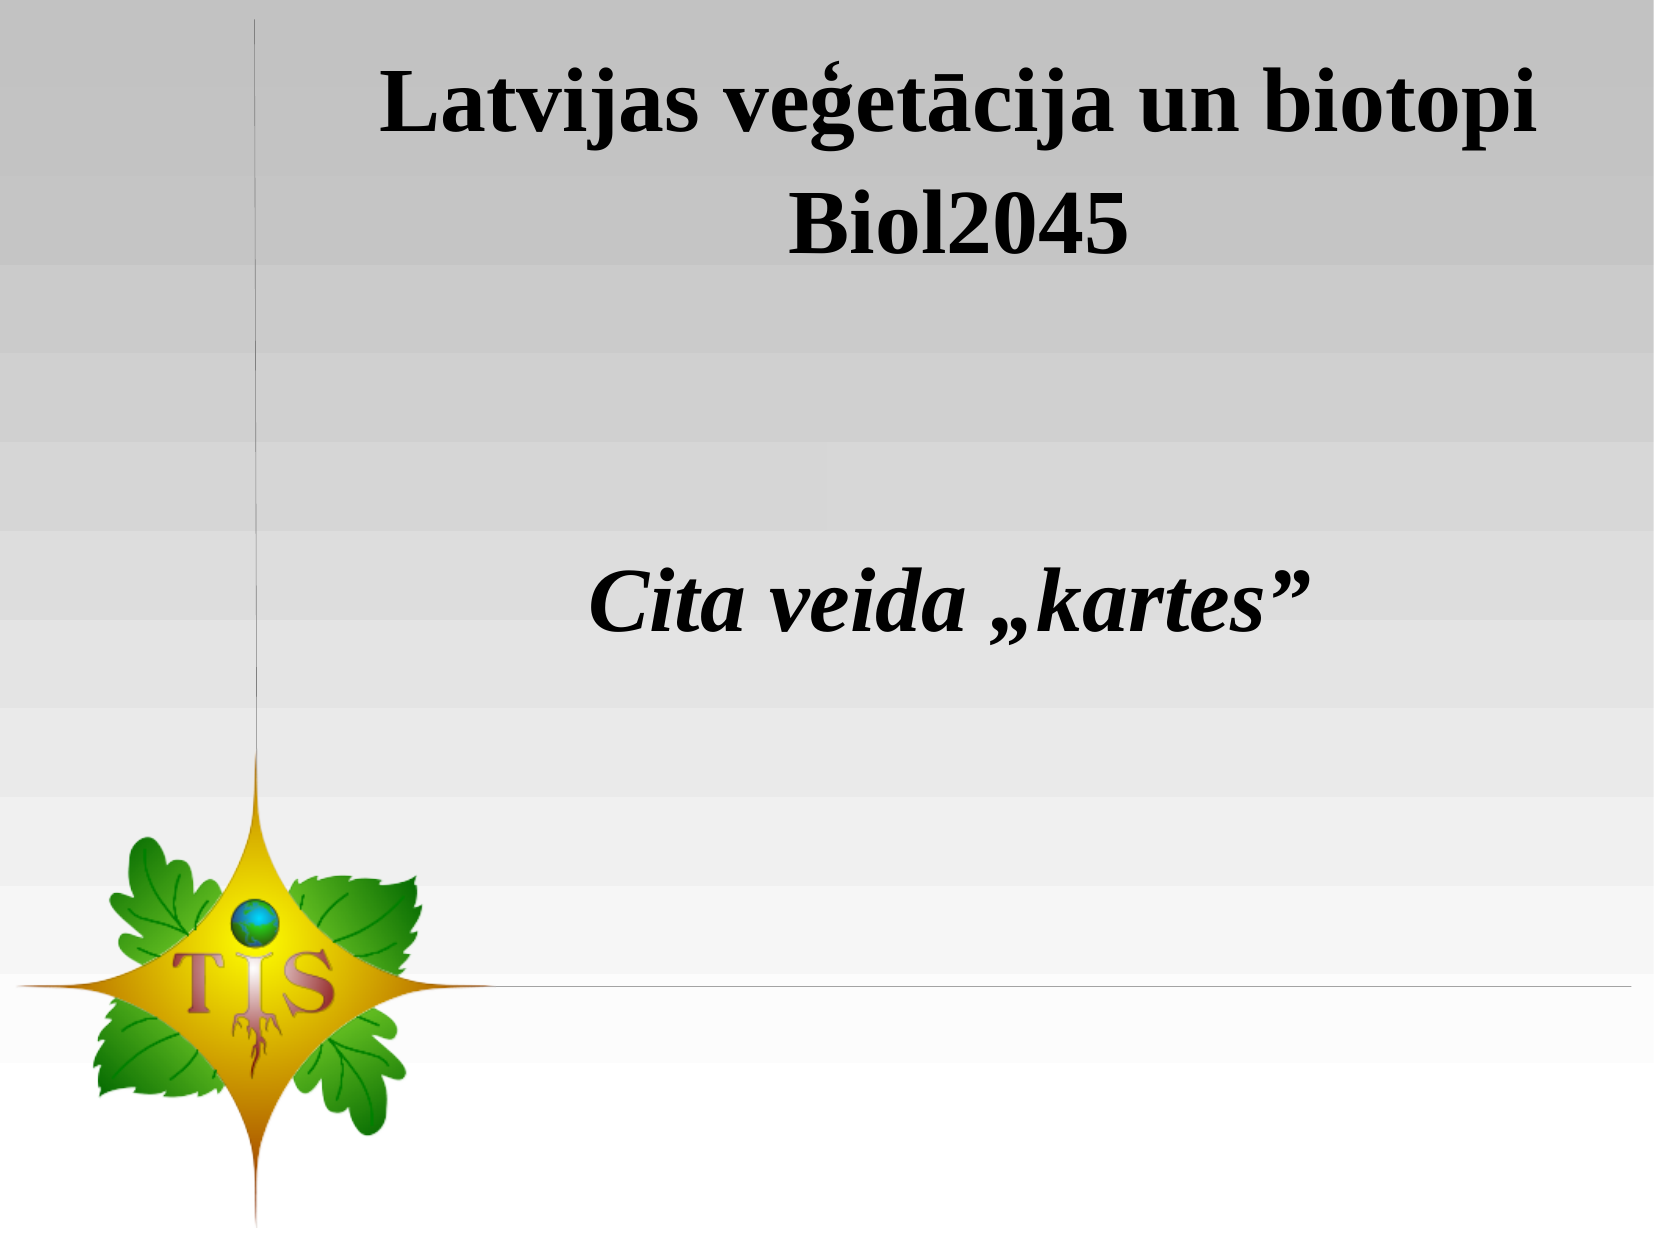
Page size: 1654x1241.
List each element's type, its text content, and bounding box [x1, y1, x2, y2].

picture [0, 0, 1654, 1241]
title Cita veida „kartes” [295, 324, 1607, 857]
